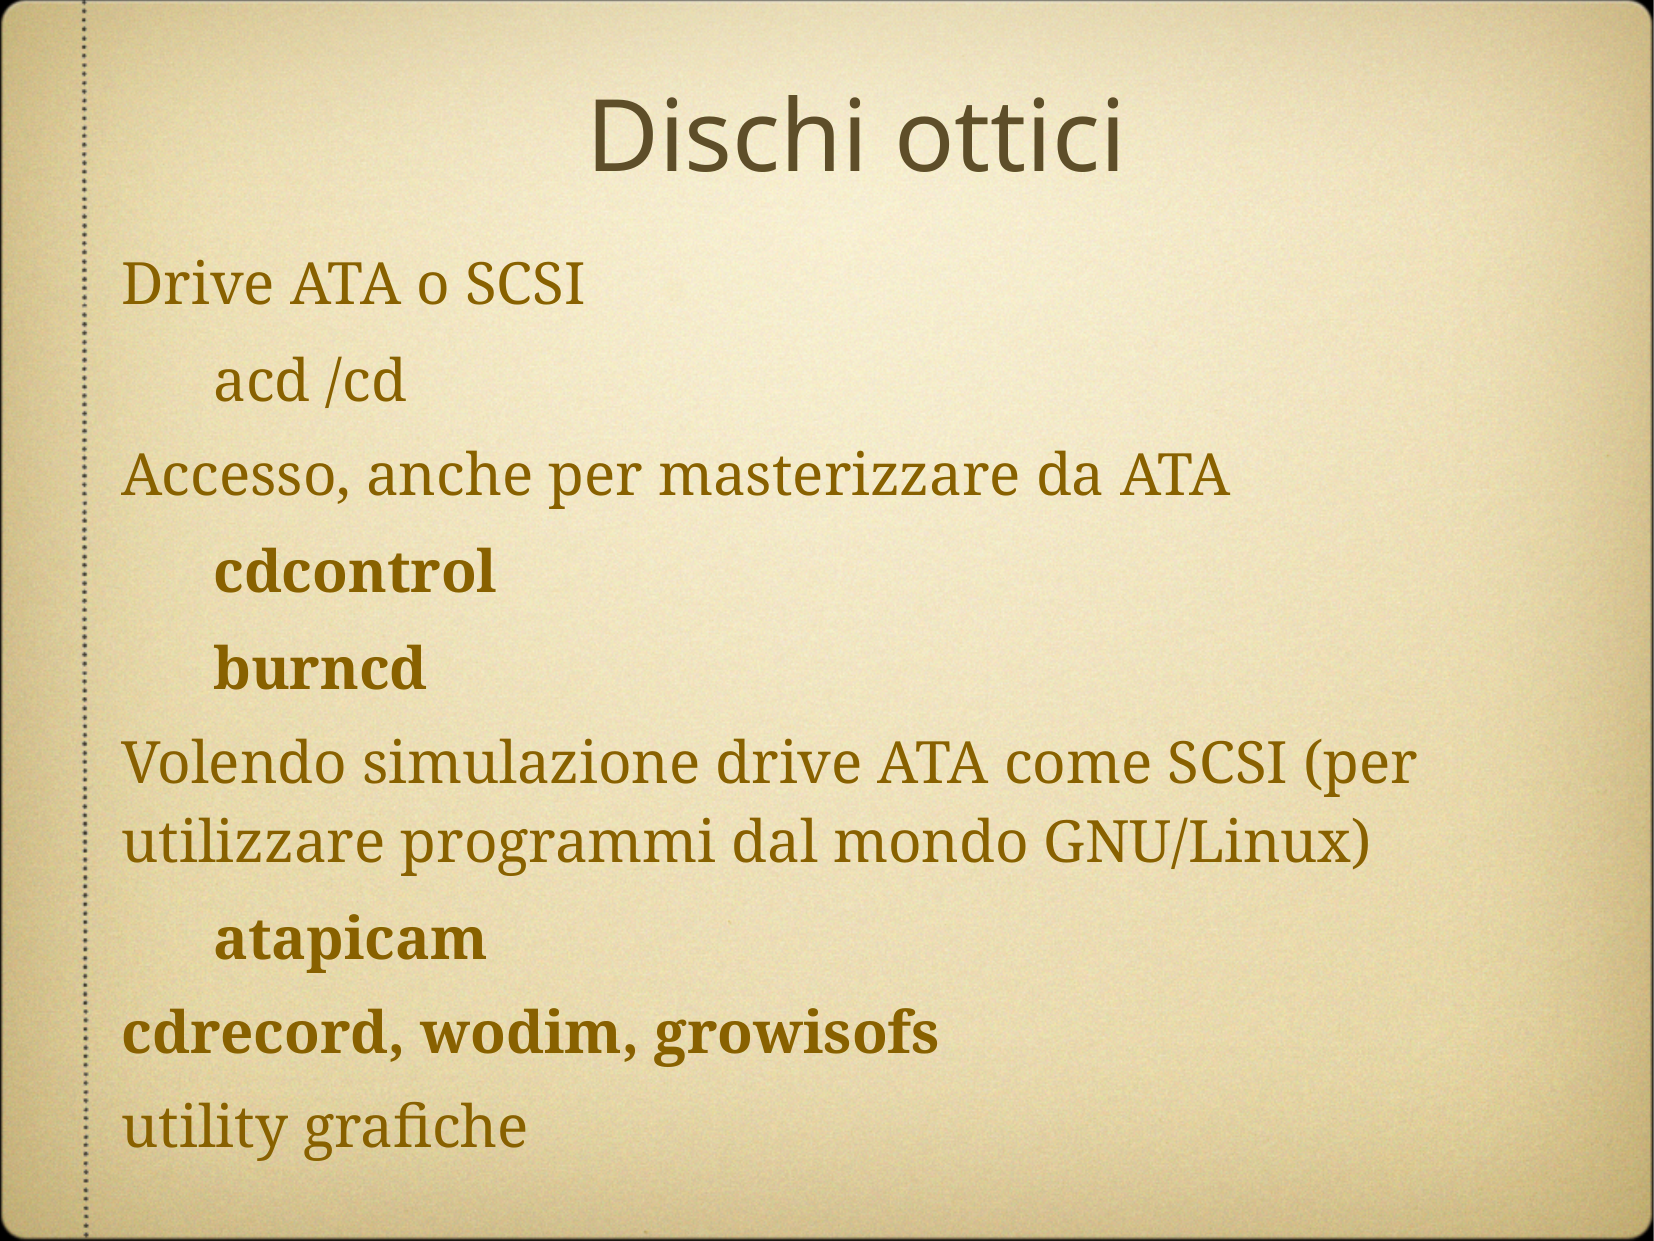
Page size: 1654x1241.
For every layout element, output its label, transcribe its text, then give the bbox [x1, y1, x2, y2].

picture [0, 0, 1654, 1241]
title Dischi ottici [118, 0, 1595, 265]
list Drive ATA o SCSI acd /cd Accesso, anche per masterizzare da ATA cdcontrol burncd Volendo simulazione drive ATA come SCSI (per utilizzare programmi dal mondo GNU/Linux) atapicam cdrecord, wodim, growisofs utility grafiche [121, 242, 1612, 1173]
